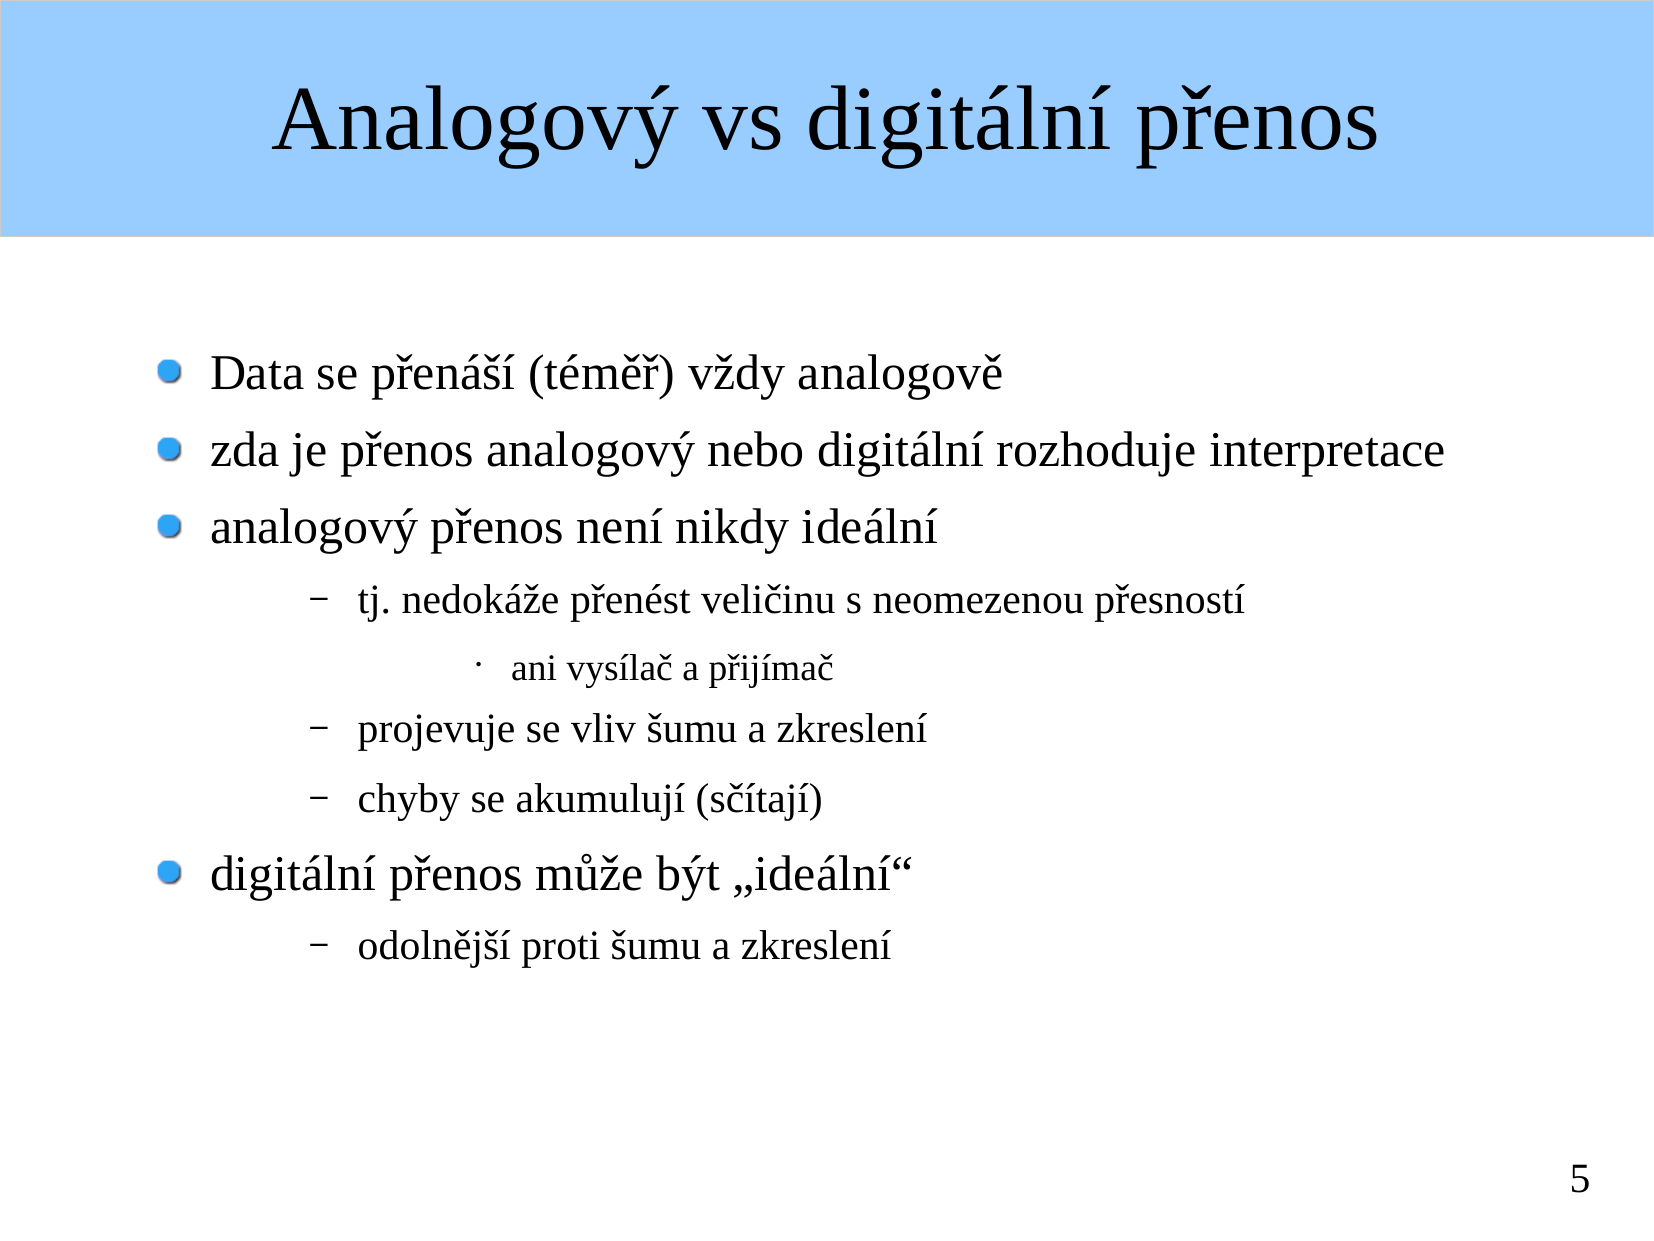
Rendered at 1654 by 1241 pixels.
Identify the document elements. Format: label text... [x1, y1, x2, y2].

list Data se přenáší (téměř) vždy analogově zda je přenos analogový nebo digitální rozhoduje interpretace analogový přenos není nikdy ideální tj. nedokáže přenést veličinu s neomezenou přesností ani vysílač a přijímač projevuje se vliv šumu a zkreslení chyby se akumulují (sčítají) digitální přenos může být „ideální“ odolnější proti šumu a zkreslení [121, 344, 1534, 1157]
title Analogový vs digitální přenos [0, 0, 1654, 237]
